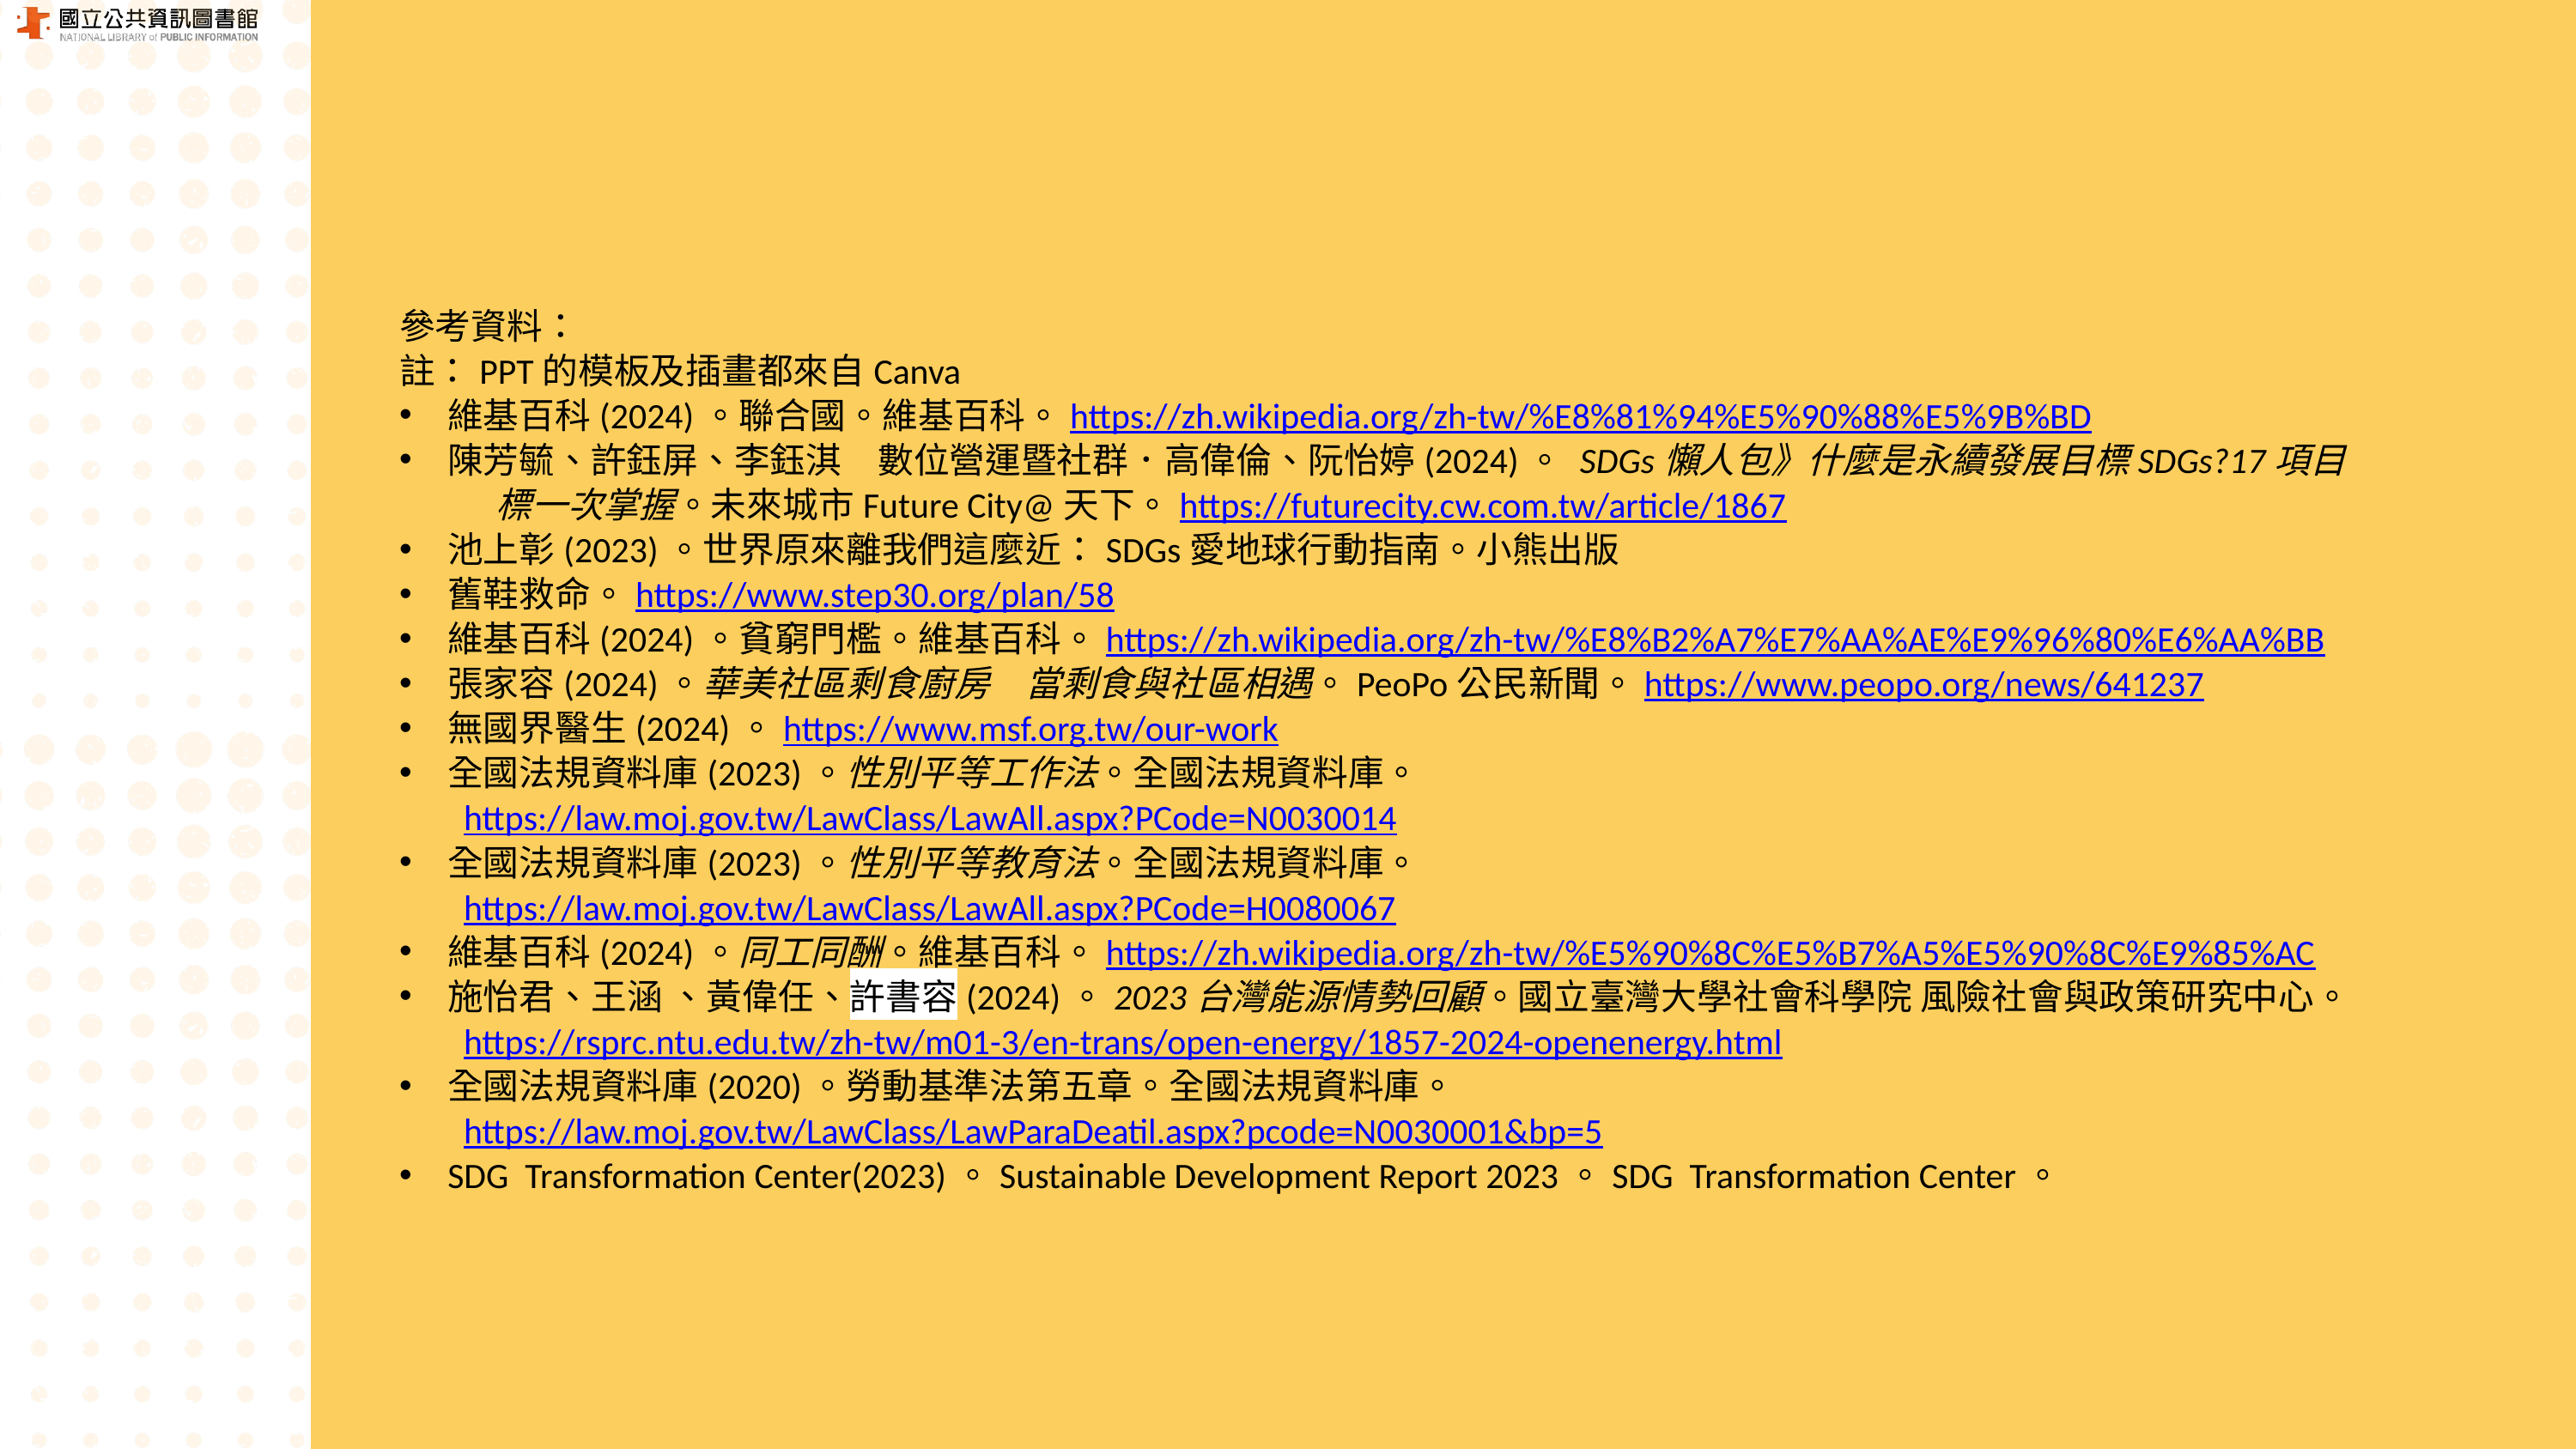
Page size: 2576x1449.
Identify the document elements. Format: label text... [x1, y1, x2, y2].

text_box 參考資料： 註：PPT的模板及插畫都來自Canva 維基百科(2024)。聯合國。維基百科。https://zh.wikipedia.org/zh-tw/%E8%81%94%E5%90%88%E5%9B%BD 陳芳毓、許鈺屏、李鈺淇 數位營運暨社群．高偉倫、阮怡婷(2024)。 SDGs懶人包》什麼是永續發展目標SDGs?17項目標一次掌握。未來城市Future City@天下。https://futurecity.cw.com.tw/article/1867 池上彰(2023)。世界原來離我們這麼近：SDGs愛地球行動指南。小熊出版 舊鞋救命。https://www.step30.org/plan/58 維基百科(2024)。貧窮門檻。維基百科。https://zh.wikipedia.org/zh-tw/%E8%B2%A7%E7%AA%AE%E9%96%80%E6%AA%BB 張家容(2024)。華美社區剩食廚房 當剩食與社區相遇。PeoPo公民新聞。https://www.peopo.org/news/641237 無國界醫生(2024)。https://www.msf.org.tw/our-work 全國法規資料庫(2023)。性別平等工作法。全國法規資料庫。 https://law.moj.gov.tw/LawClass/LawAll.aspx?PCode=N0030014 全國法規資料庫(2023)。性別平等教育法。全國法規資料庫。 https://law.moj.gov.tw/LawClass/LawAll.aspx?PCode=H0080067 維基百科(2024)。同工同酬。維基百科。https://zh.wikipedia.org/zh-tw/%E5%90%8C%E5%B7%A5%E5%90%8C%E9%85%AC 施怡君、王涵 、黃偉任、許書容(2024)。2023台灣能源情勢回顧。國立臺灣大學社會科學院 風險社會與政策研究中心。 https://rsprc.ntu.edu.tw/zh-tw/m01-3/en-trans/open-energy/1857-2024-openenergy.html 全國法規資料庫(2020)。勞動基準法第五章。全國法規資料庫。 https://law.moj.gov.tw/LawClass/LawParaDeatil.aspx?pcode=N0030001&bp=5 SDG Transformation Center(2023)。Sustainable Development Report 2023。SDG Transformation Center。 [386, 295, 2361, 1203]
text_box [0, 0, 2576, 1449]
